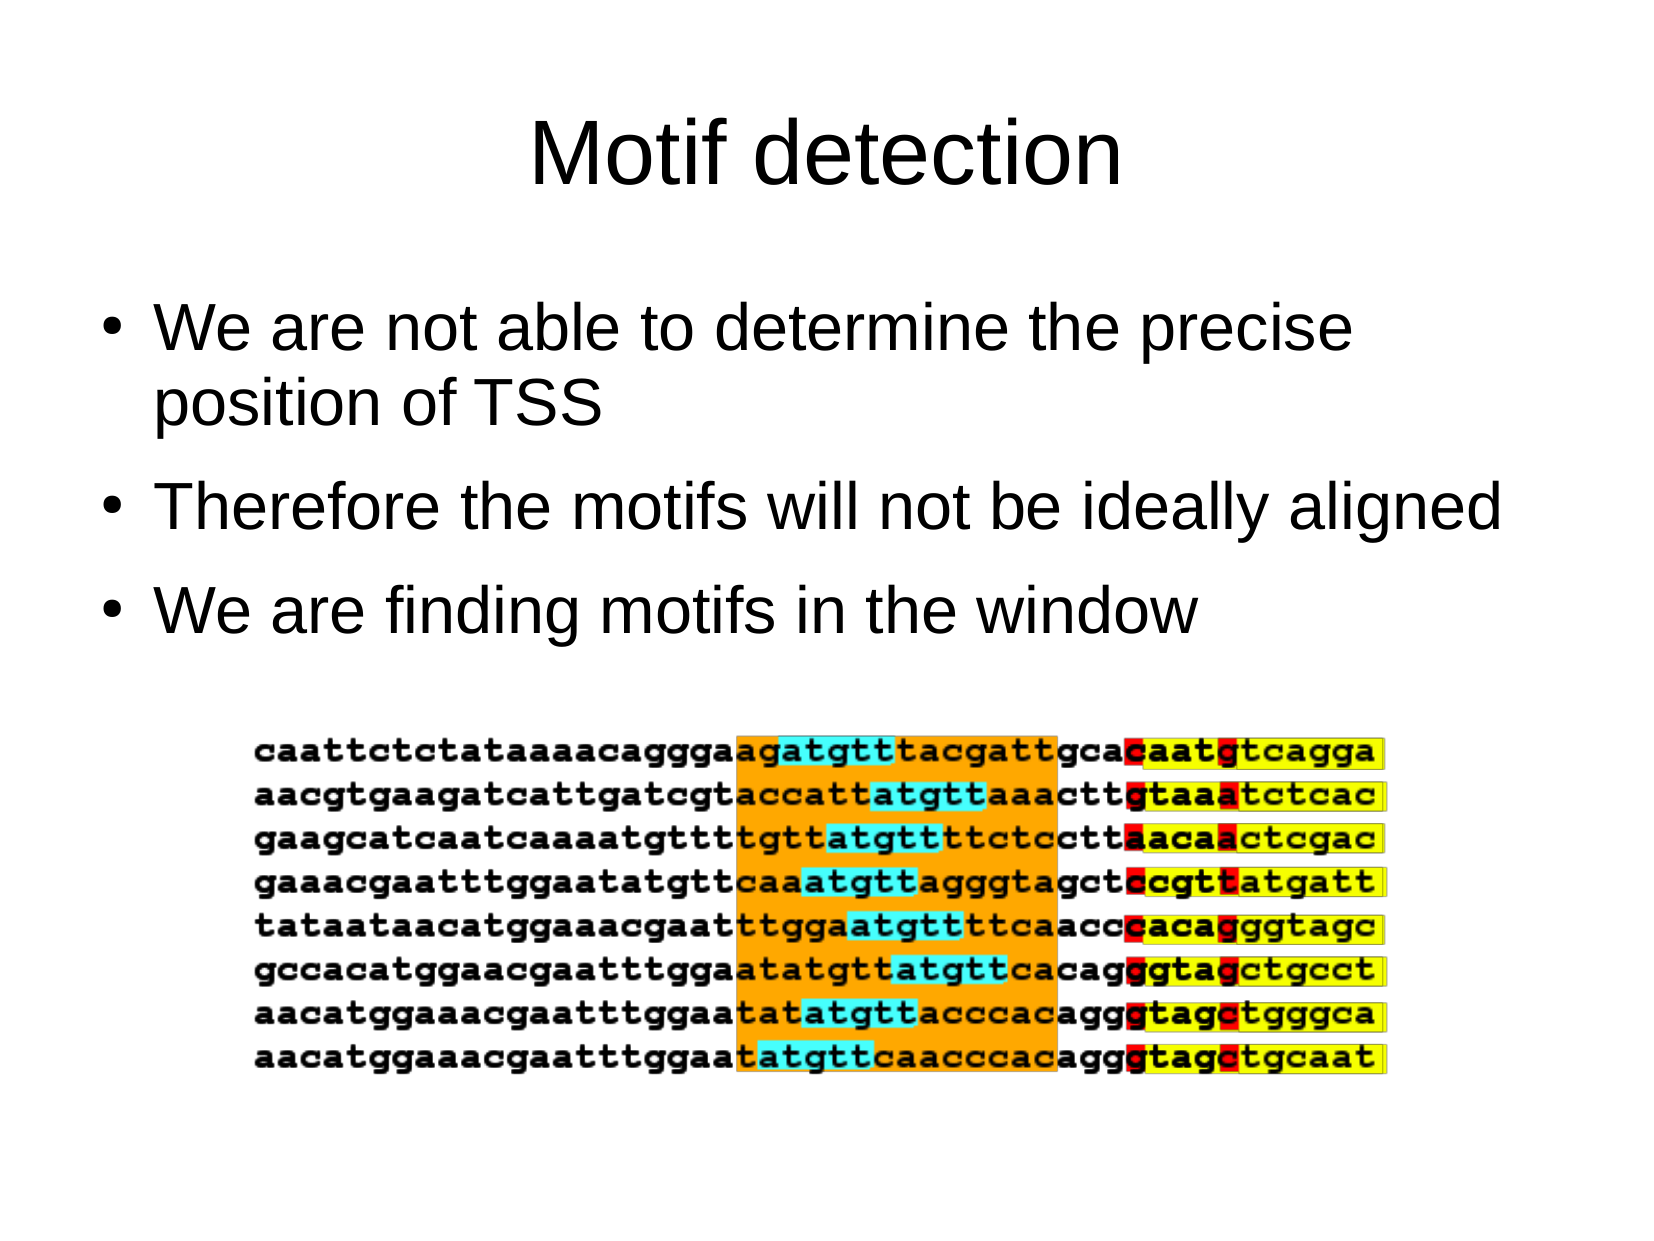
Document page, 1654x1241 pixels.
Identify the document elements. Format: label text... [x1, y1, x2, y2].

title Motif detection [82, 49, 1571, 257]
list We are not able to determine the precise position of TSS Therefore the motifs will not be ideally aligned We are finding motifs in the window [82, 290, 1571, 649]
picture [237, 620, 1477, 1241]
